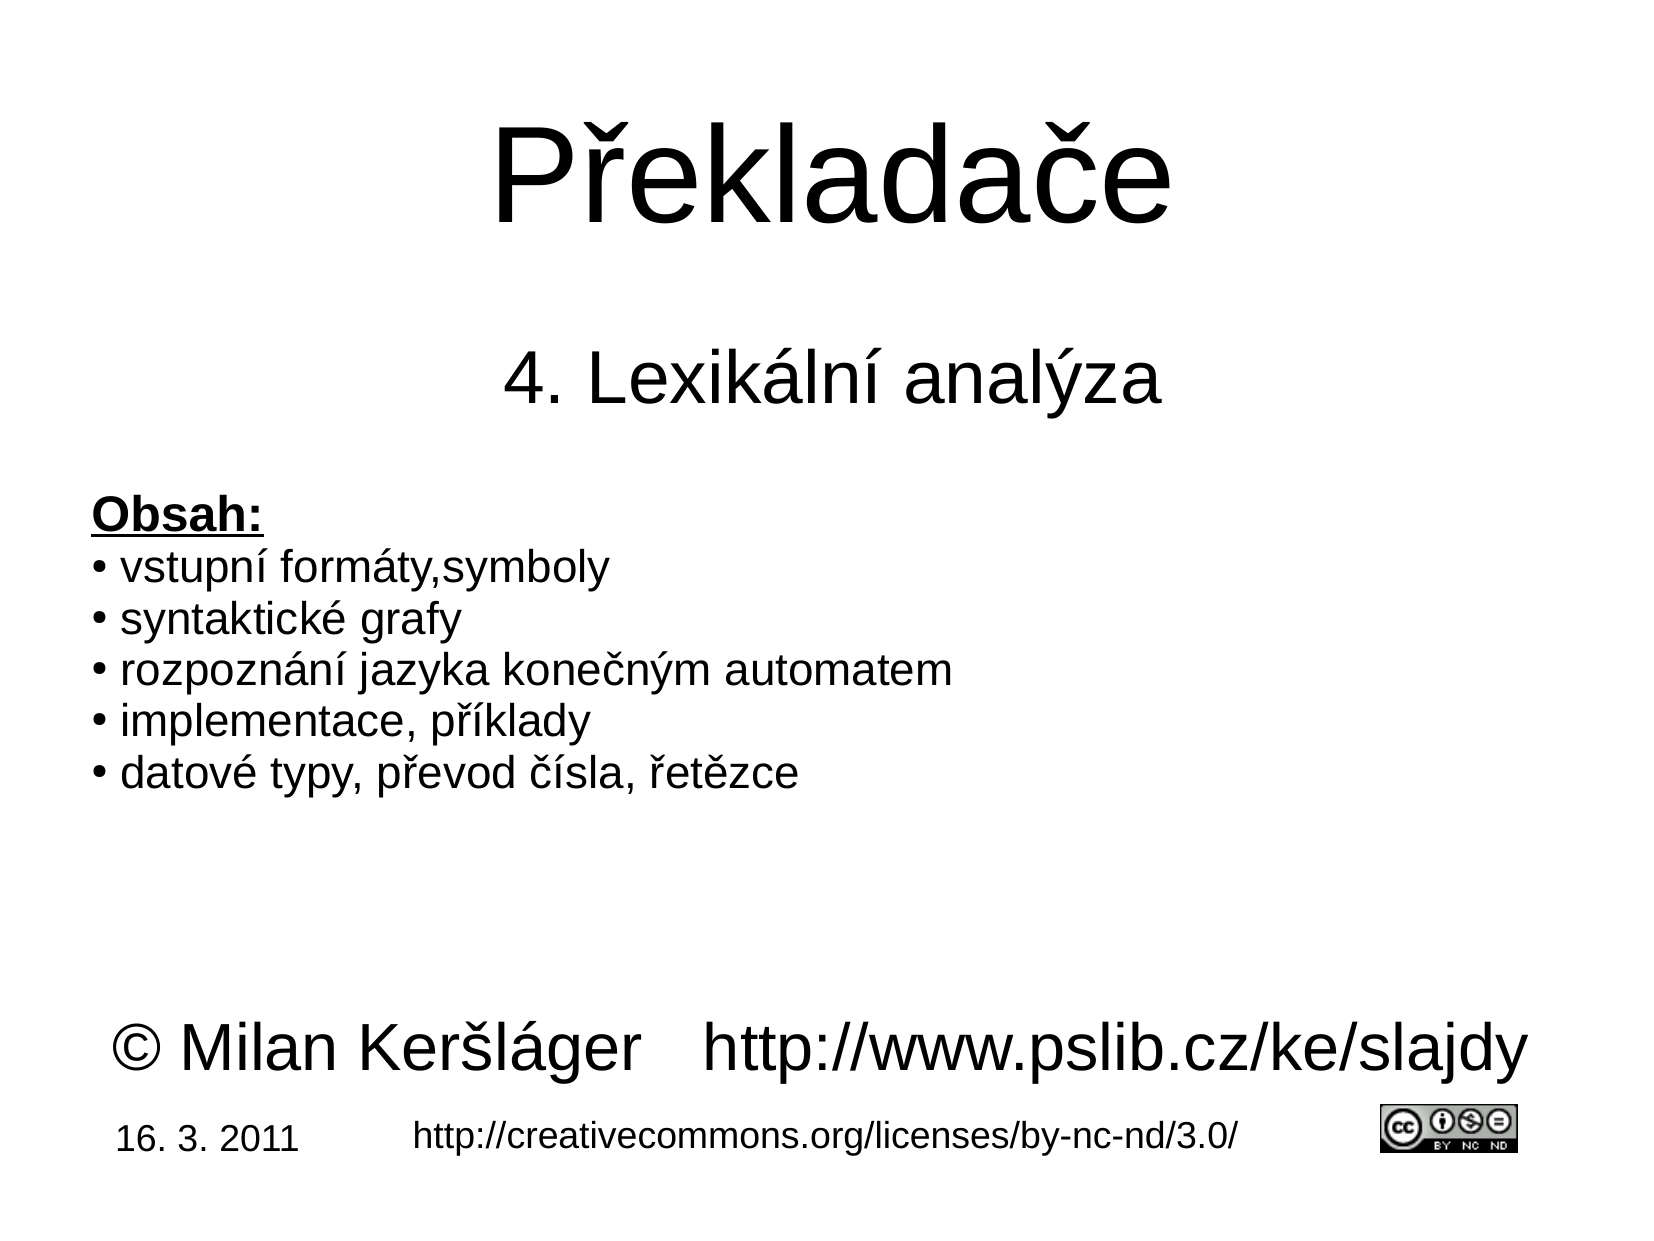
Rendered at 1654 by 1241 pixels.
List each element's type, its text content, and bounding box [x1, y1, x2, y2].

text_box 16.3.2011 [100, 1110, 337, 1168]
text_box http://creativecommons.org/licenses/by-nc-nd/3.0/ [339, 1107, 1313, 1165]
picture [1380, 1104, 1518, 1153]
title Překladače 4. Lexikální analýza [88, 56, 1577, 461]
list © Milan Keršláger http://www.pslib.cz/ke/slajdy [76, 1009, 1565, 1087]
text_box Obsah: vstupní formáty,symboly syntaktické grafy rozpoznání jazyka konečným automatem implementace, příklady datové typy, převod čísla, řetězce [76, 478, 1583, 806]
